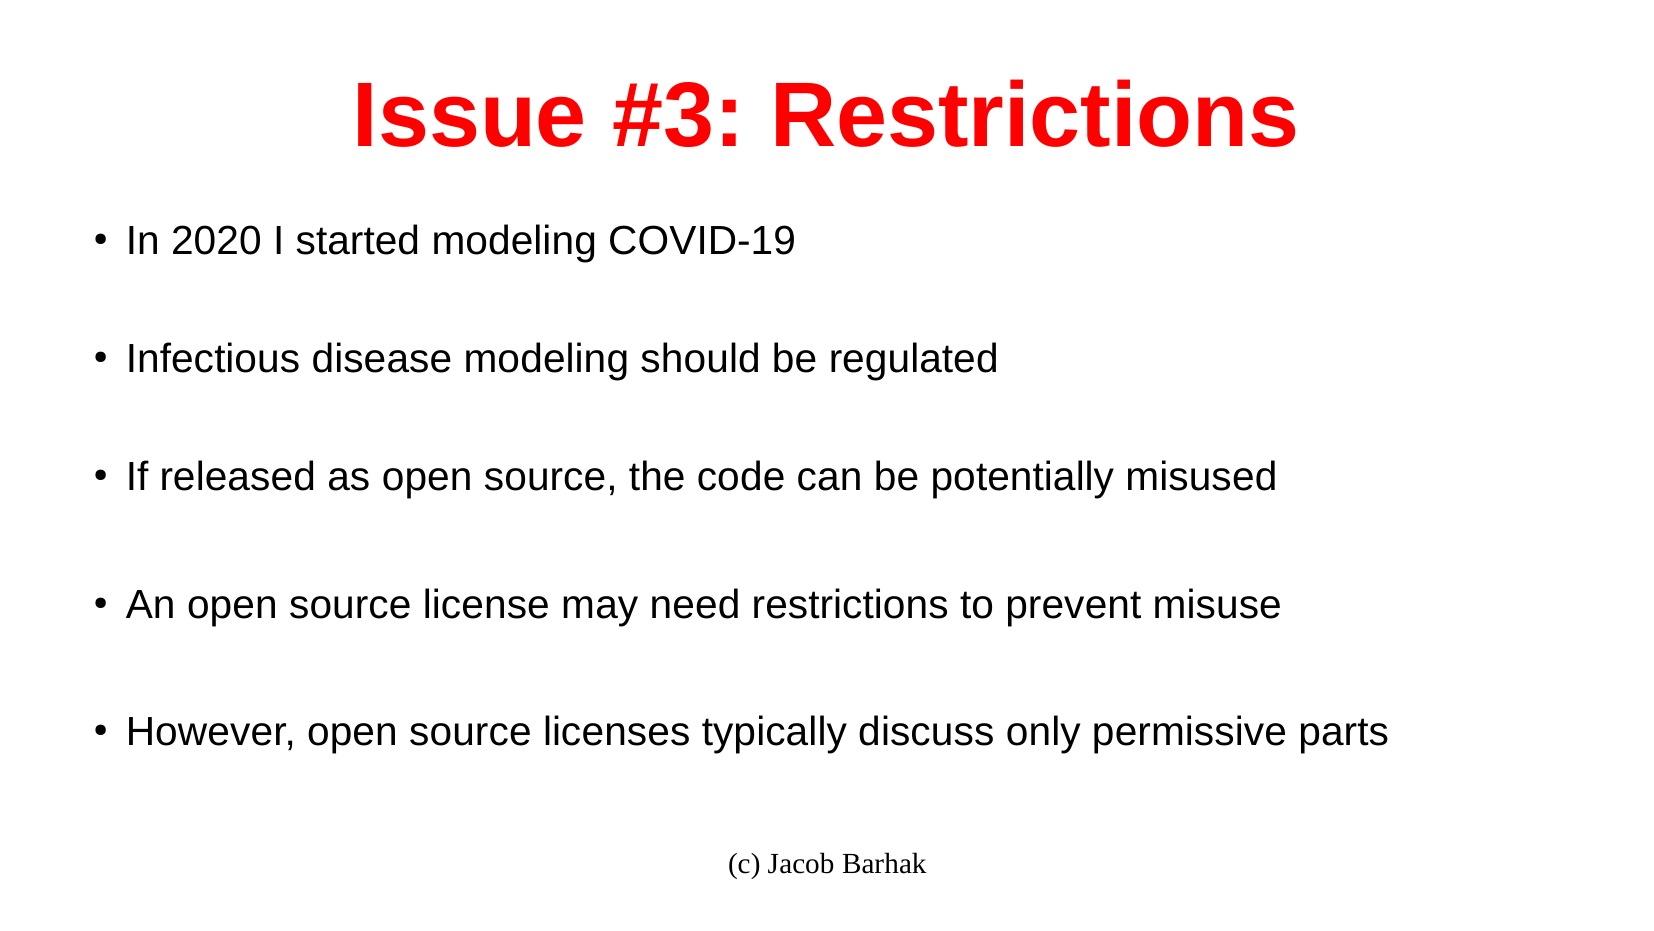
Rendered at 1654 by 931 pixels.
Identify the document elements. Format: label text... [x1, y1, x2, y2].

list In 2020 I started modeling COVID-19 Infectious disease modeling should be regulated If released as open source, the code can be potentially misused An open source license may need restrictions to prevent misuse However, open source licenses typically discuss only permissive parts [82, 217, 1571, 758]
title Issue #3: Restrictions [82, 37, 1571, 193]
